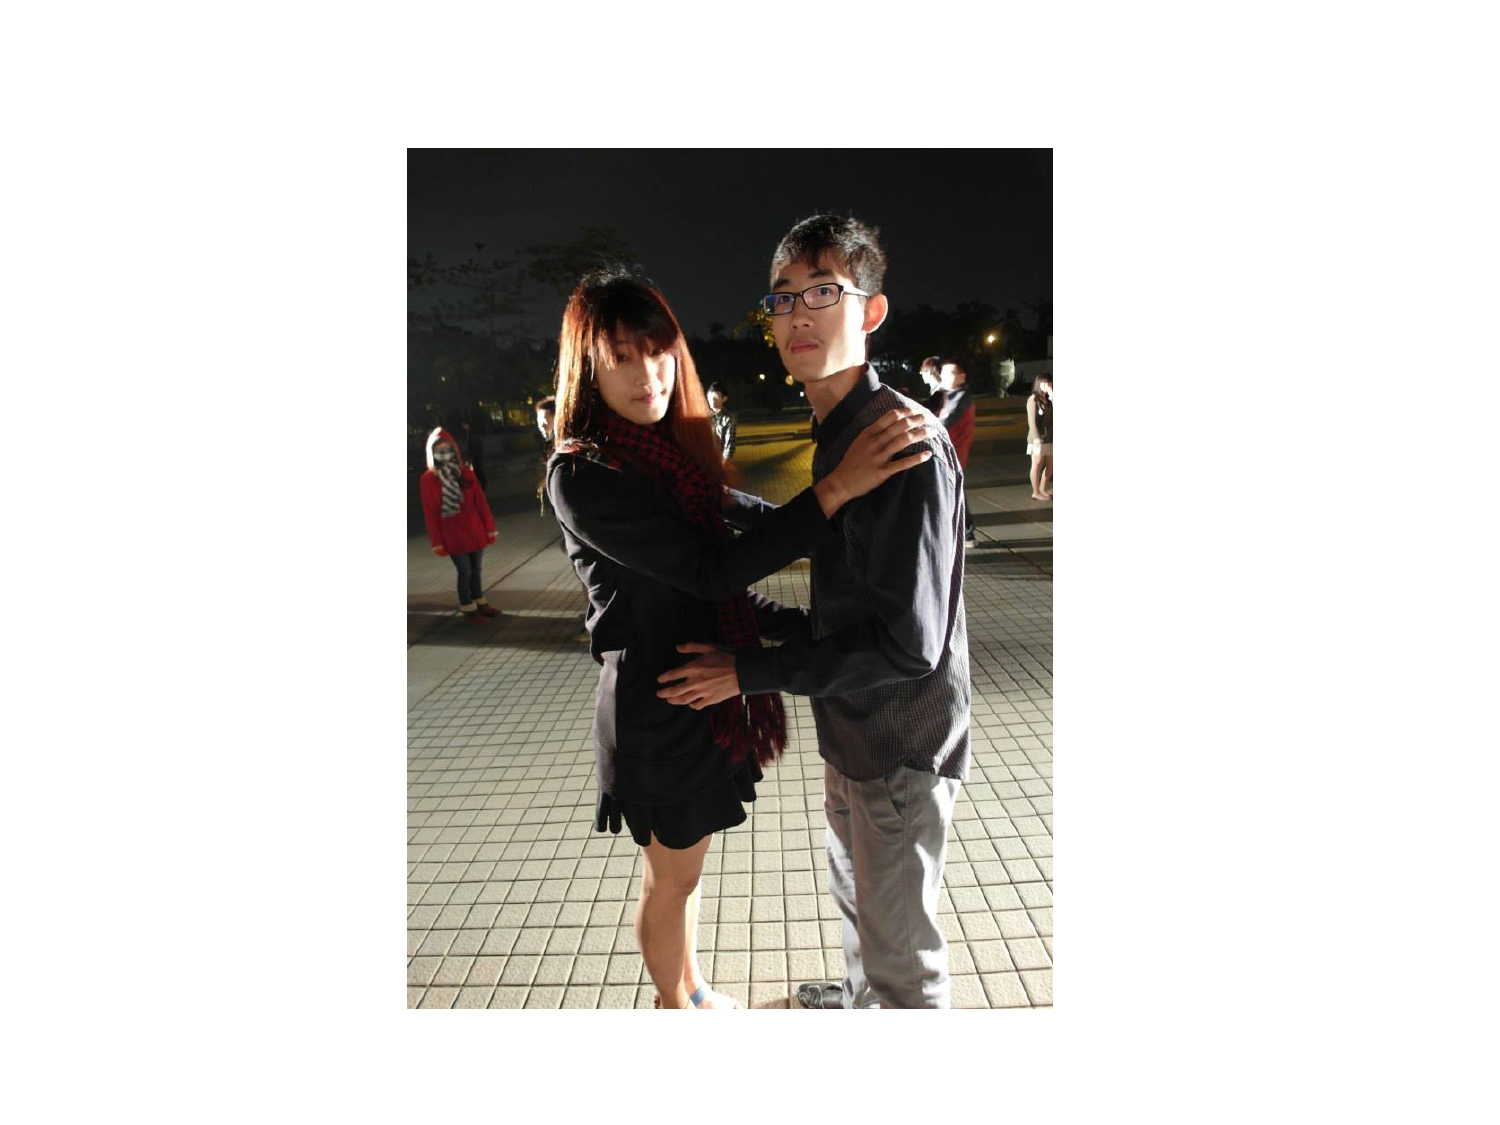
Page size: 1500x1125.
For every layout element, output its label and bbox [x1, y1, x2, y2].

picture [407, 148, 1053, 1009]
